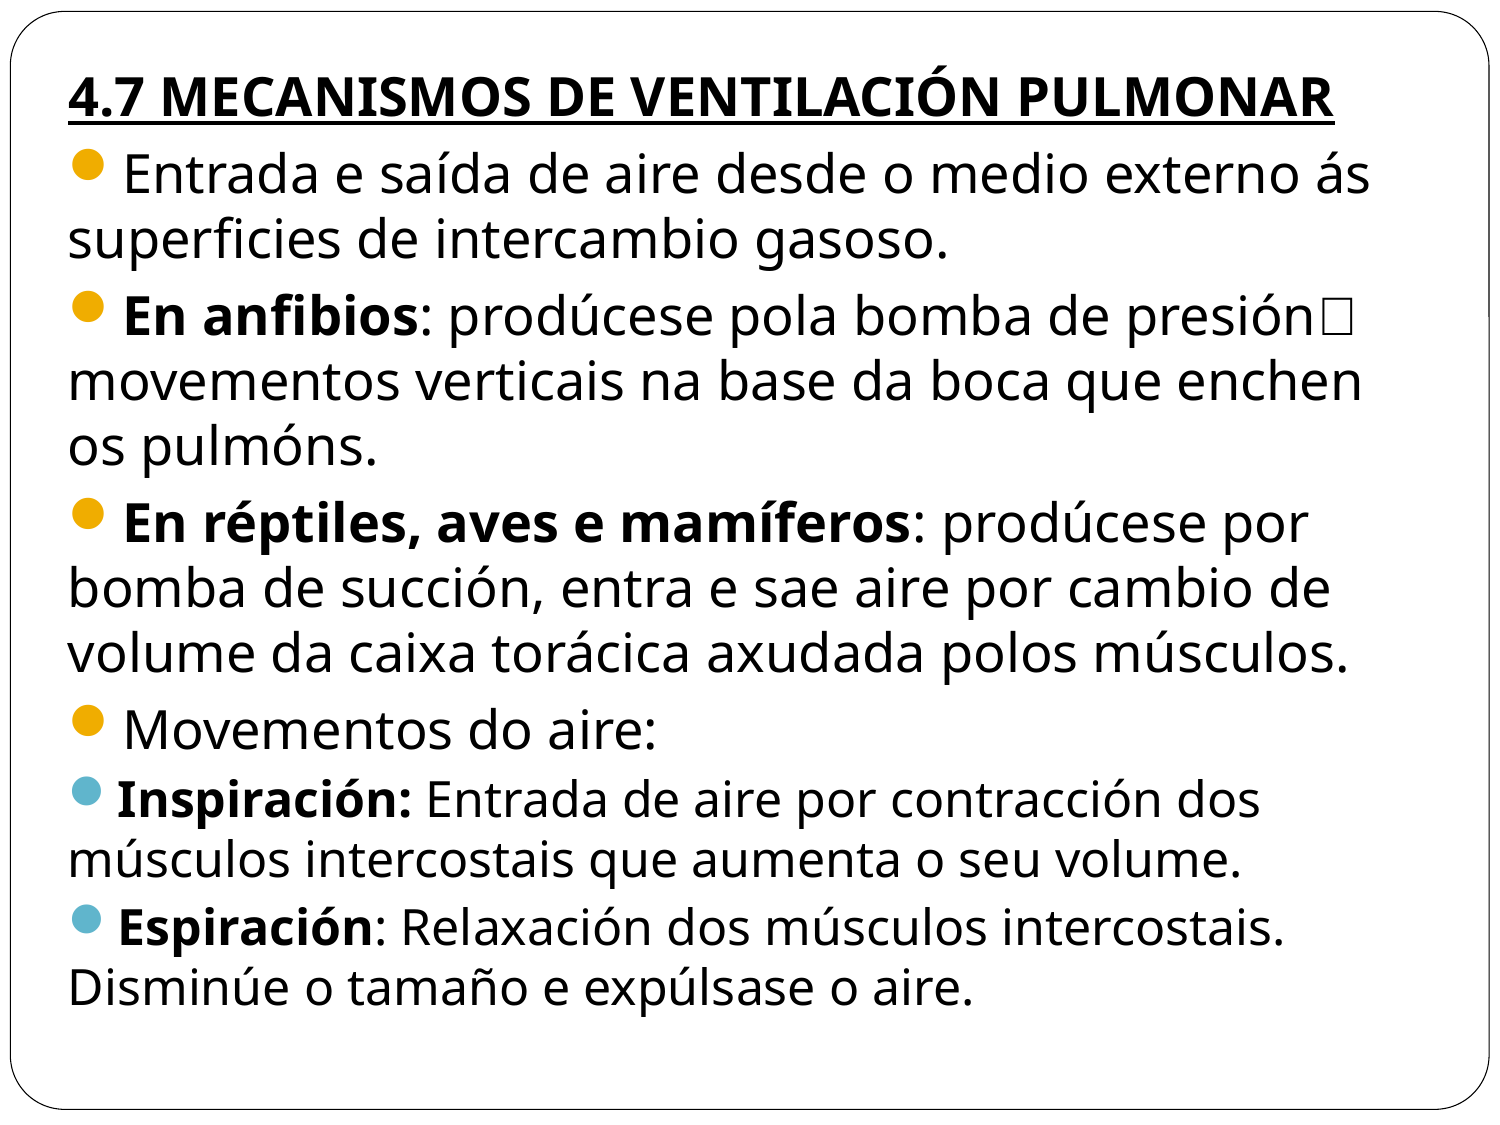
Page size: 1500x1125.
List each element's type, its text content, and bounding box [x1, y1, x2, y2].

text_box 4.7 MECANISMOS DE VENTILACIÓN PULMONAR Entrada e saída de aire desde o medio externo ás superficies de intercambio gasoso. En anfibios: prodúcese pola bomba de presión movementos verticais na base da boca que enchen os pulmóns. En réptiles, aves e mamíferos: prodúcese por bomba de succión, entra e sae aire por cambio de volume da caixa torácica axudada polos músculos. Movementos do aire: Inspiración: Entrada de aire por contracción dos músculos intercostais que aumenta o seu volume. Espiración: Relaxación dos músculos intercostais. Disminúe o tamaño e expúlsase o aire. [53, 54, 1426, 988]
